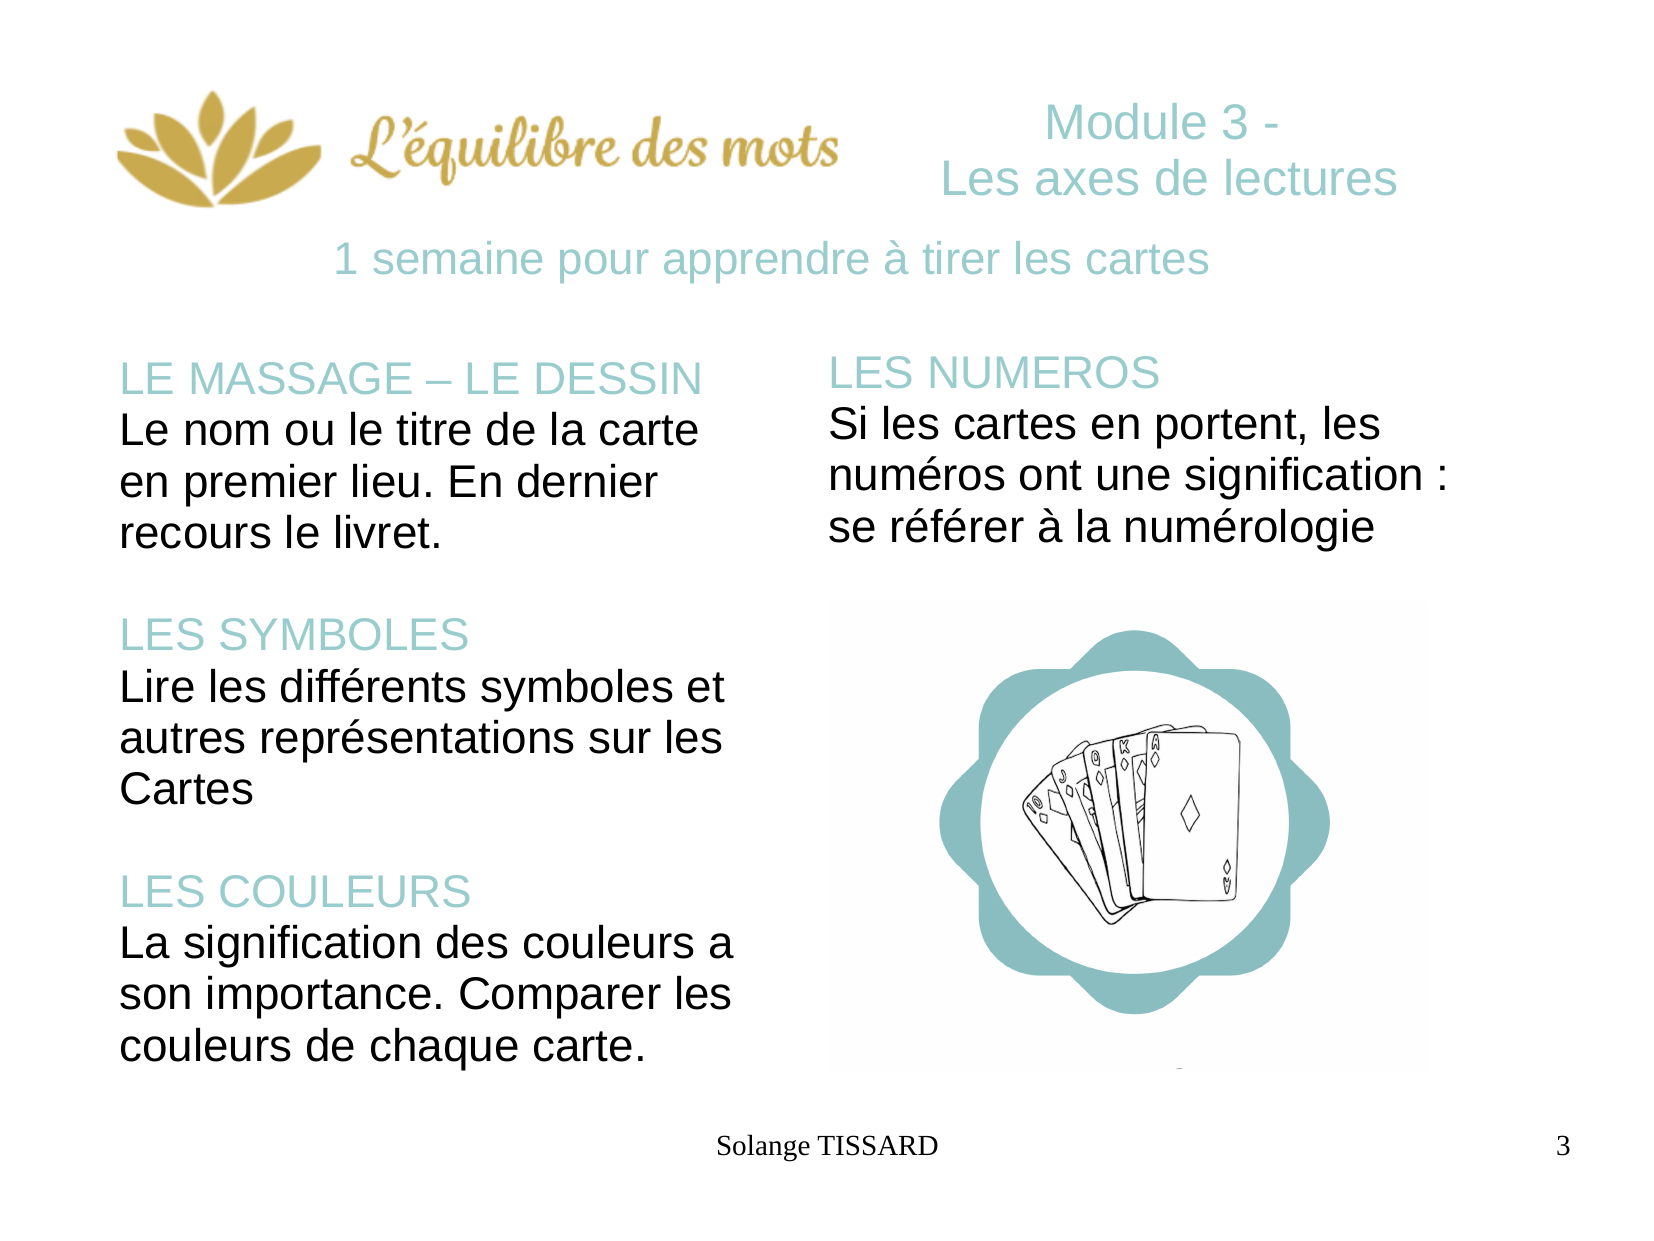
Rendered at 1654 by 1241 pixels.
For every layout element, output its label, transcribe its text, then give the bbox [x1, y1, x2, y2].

subtitle LE MASSAGE – LE DESSIN Le nom ou le titre de la carte en premier lieu. En dernier recours le livret. LES SYMBOLES Lire les différents symboles et autres représentations sur les Cartes LES COULEURS La signification des couleurs a son importance. Comparer les couleurs de chaque carte. [119, 333, 804, 1091]
text_box 1 semaine pour apprendre à tirer les cartes [318, 225, 1359, 343]
title Module 3 - Les axes de lectures [791, 46, 1534, 254]
picture [85, 82, 863, 225]
text_box LES NUMEROS Si les cartes en portent, les numéros ont une signification : se référer à la numérologie [828, 323, 1548, 575]
picture [829, 602, 1430, 1074]
